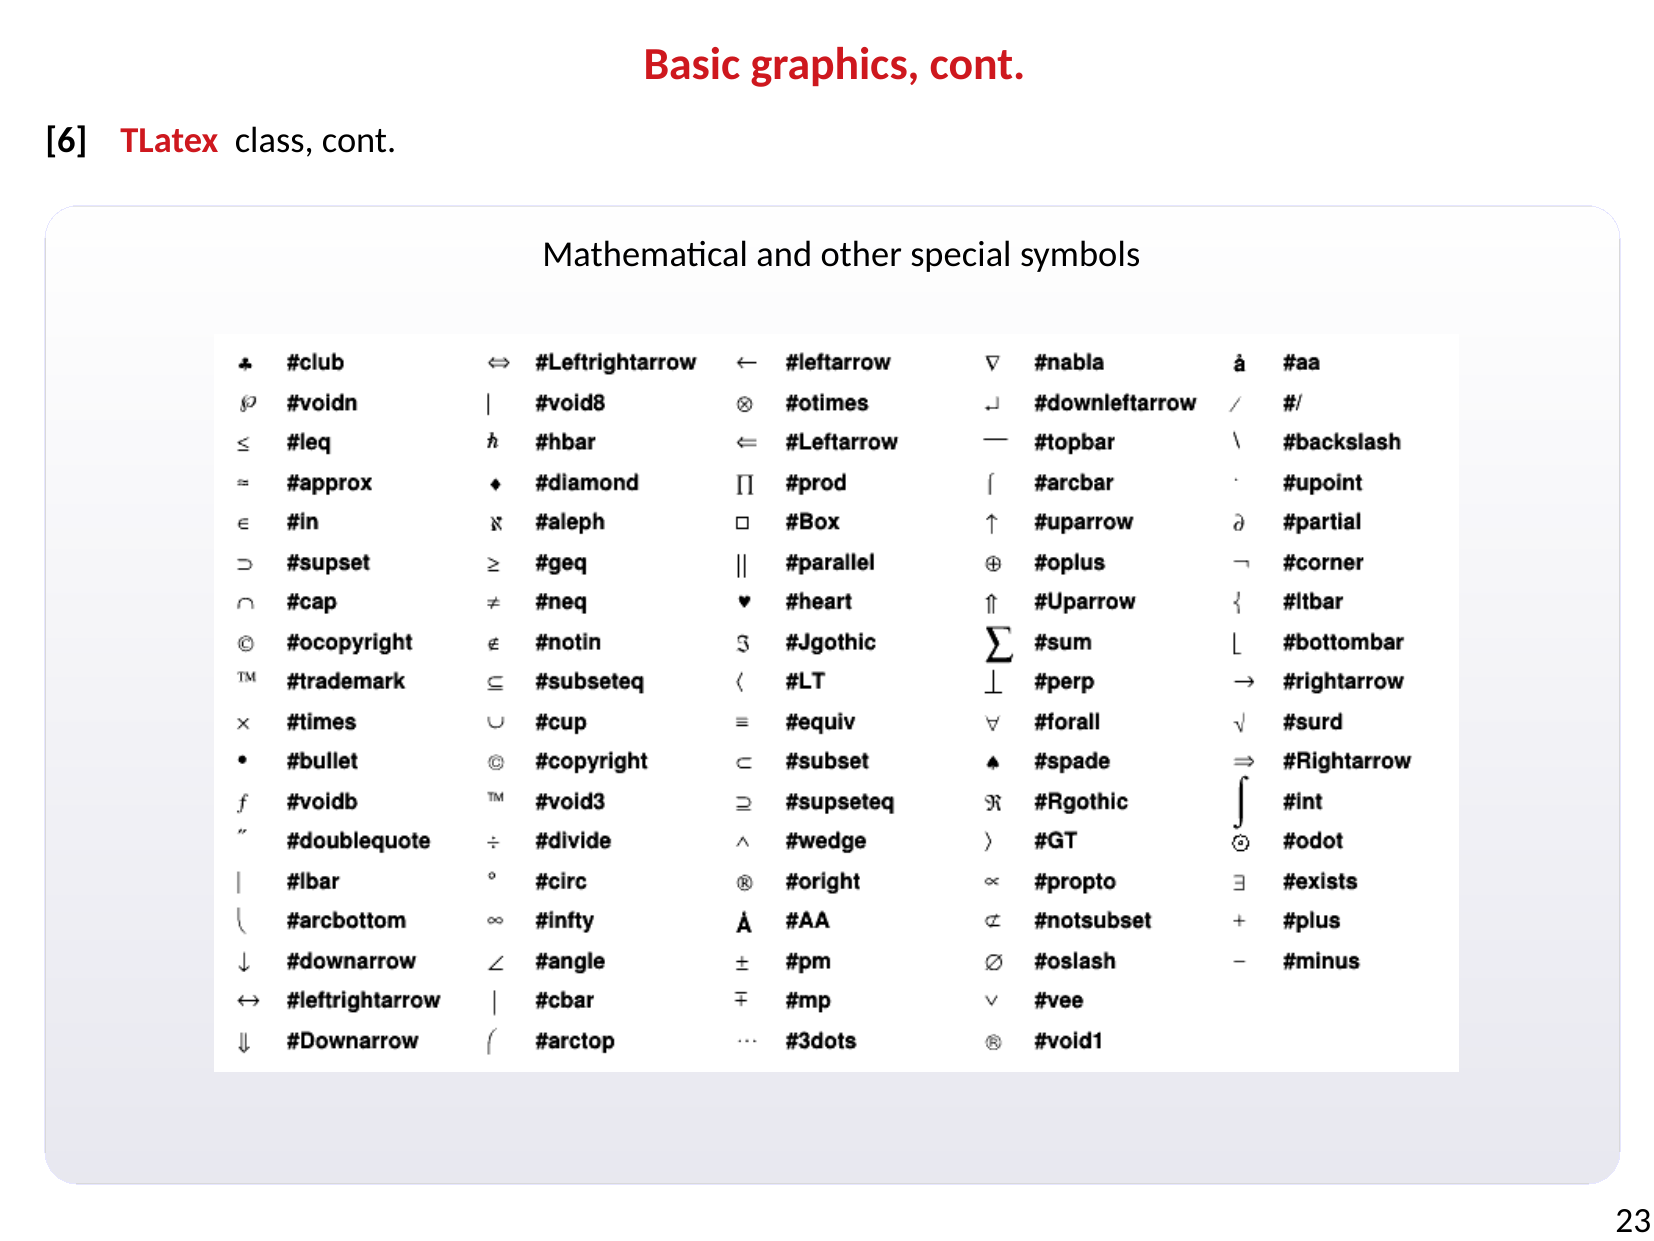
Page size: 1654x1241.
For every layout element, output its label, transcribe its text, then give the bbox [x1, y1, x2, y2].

text_box [44, 205, 1621, 1185]
picture [214, 334, 1459, 1072]
text_box Basic graphics, cont. [6] TLatex class, cont. [30, 38, 1588, 211]
text_box Mathematical and other special symbols [527, 231, 1181, 289]
